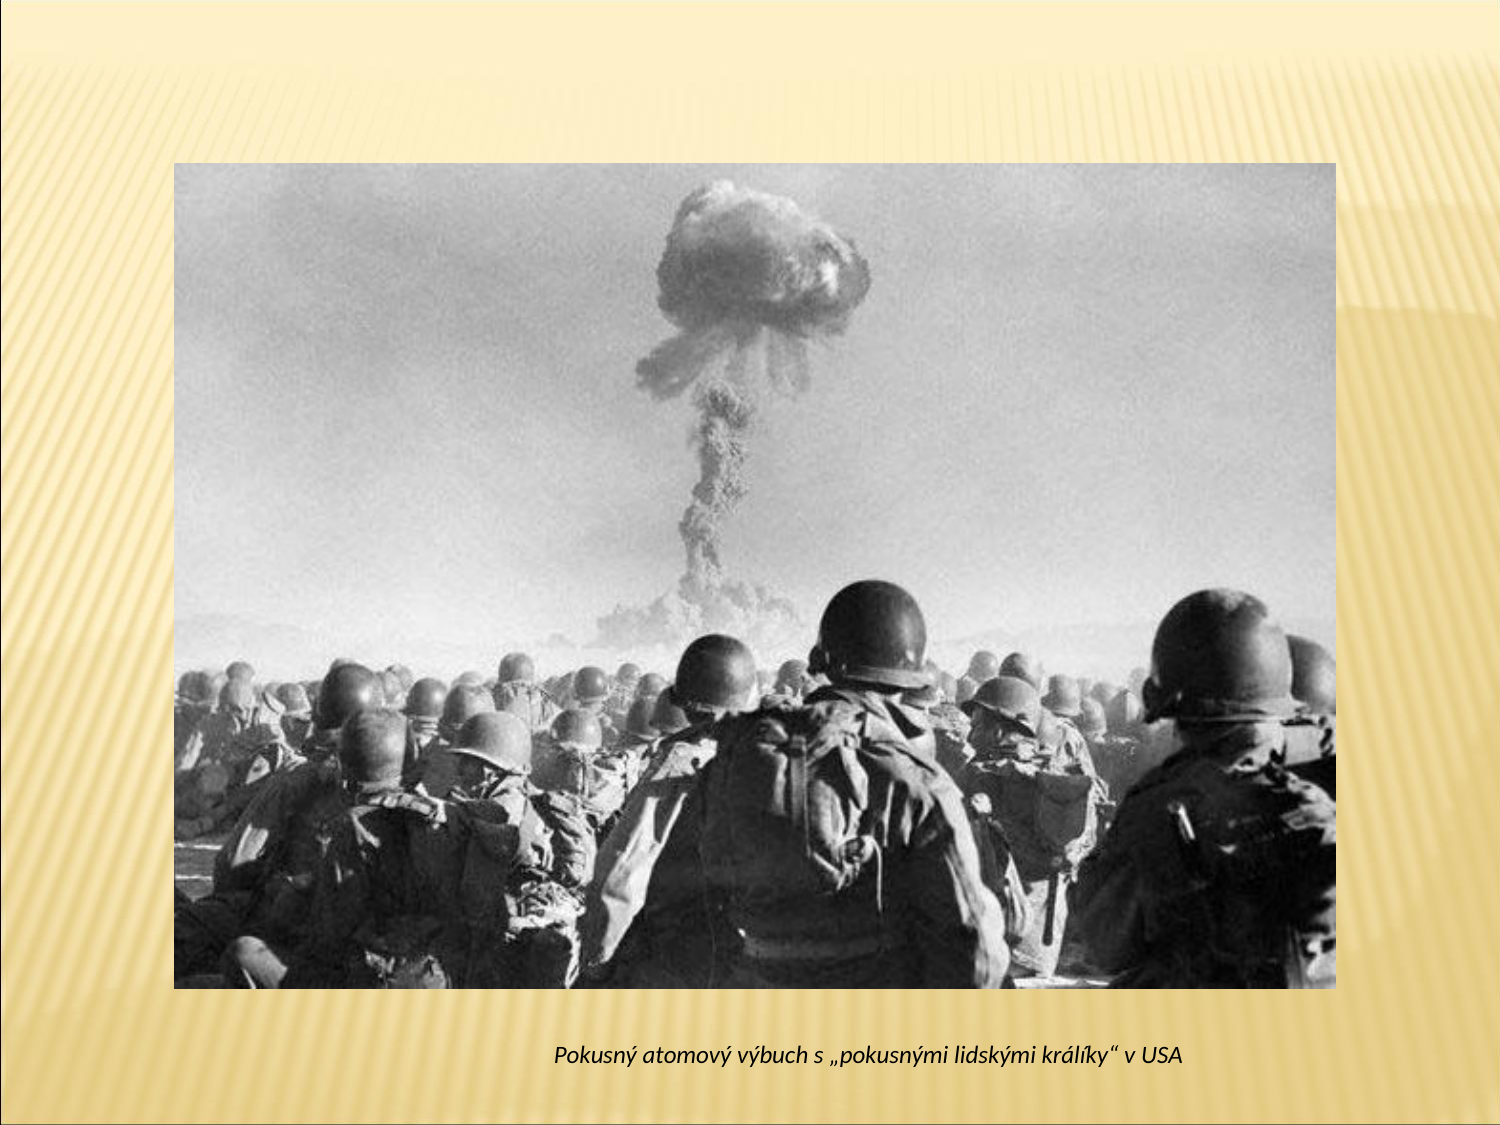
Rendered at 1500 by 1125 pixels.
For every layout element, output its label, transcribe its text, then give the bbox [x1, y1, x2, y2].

text_box Pokusný atomový výbuch s „pokusnými lidskými králíky“ v USA [538, 1031, 1360, 1077]
picture [0, 0, 1500, 1125]
